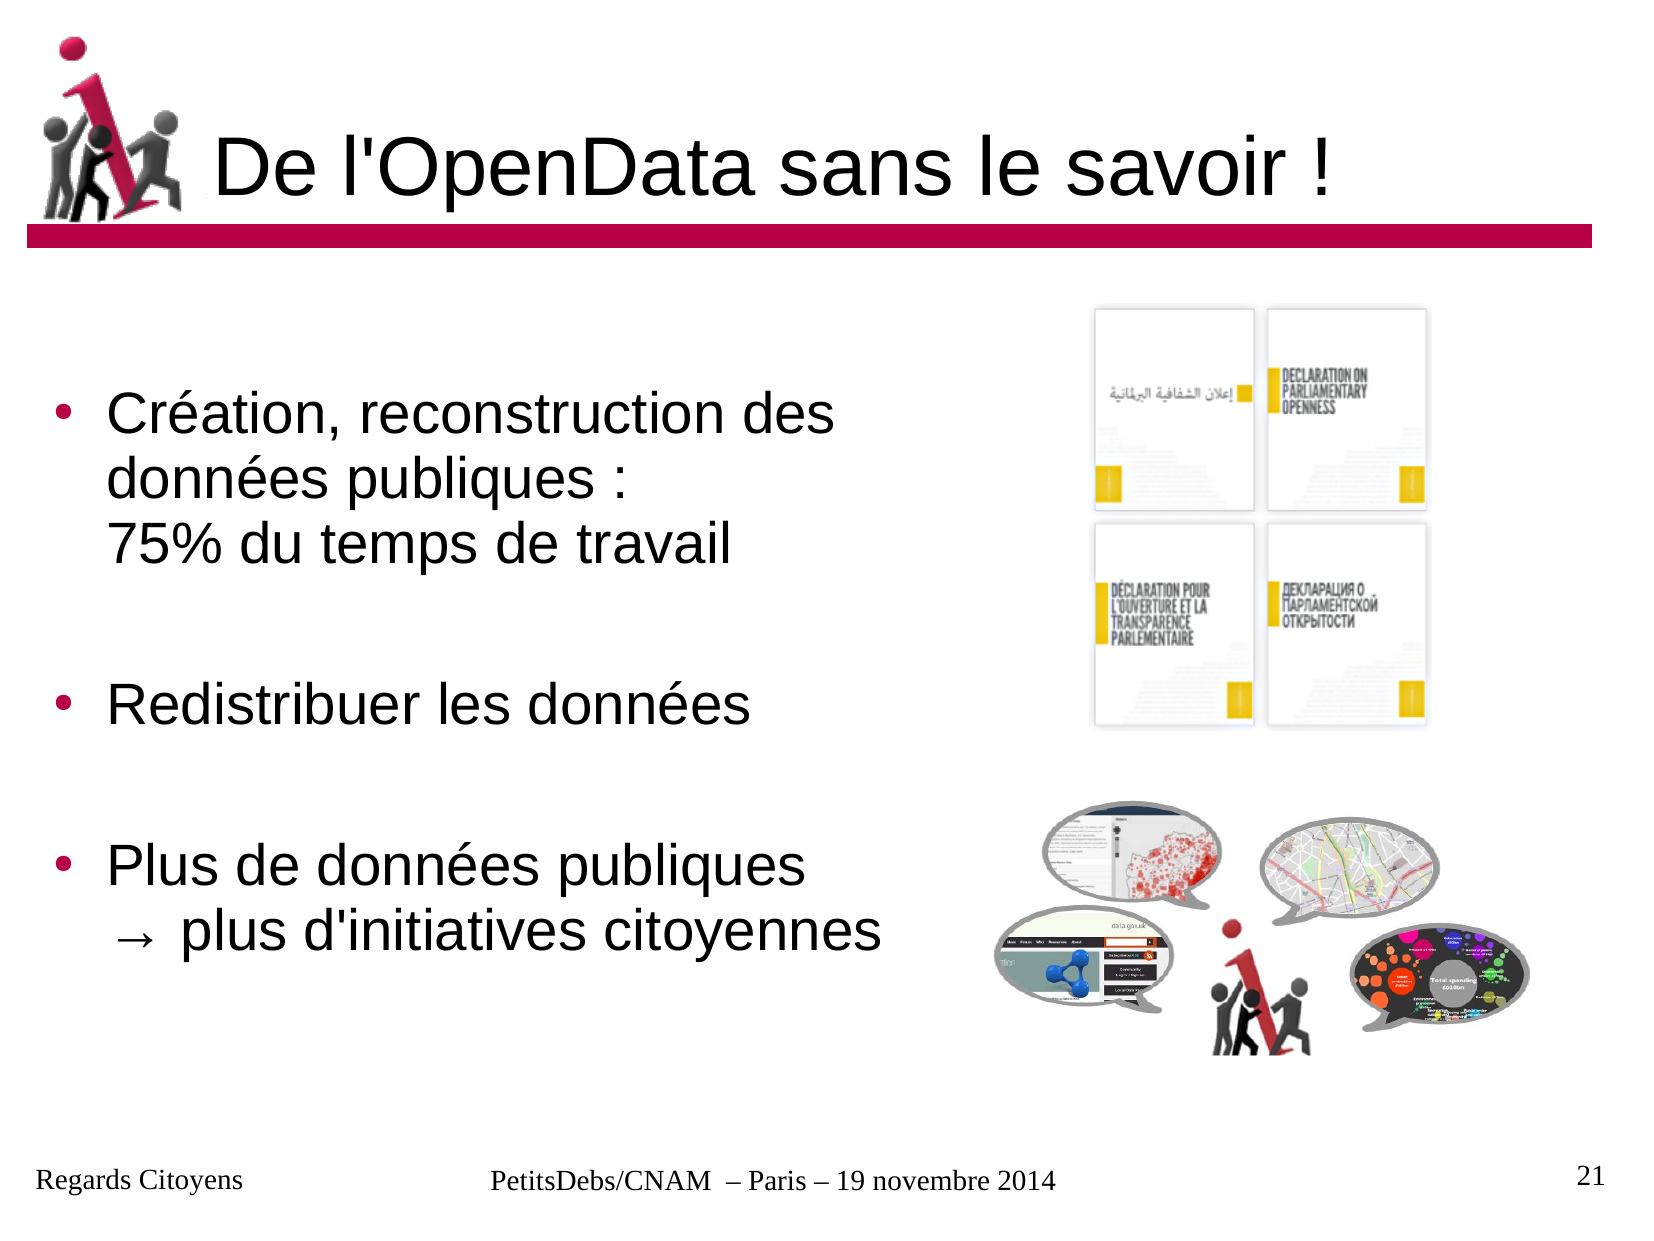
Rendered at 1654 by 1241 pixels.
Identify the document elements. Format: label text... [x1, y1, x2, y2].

list Création, reconstruction des données publiques : 75% du temps de travail Redistribuer les données Plus de données publiques → plus d'initiatives citoyennes [35, 380, 892, 1199]
picture [993, 784, 1536, 1056]
picture [27, 31, 208, 224]
title De l'OpenData sans le savoir ! [212, 70, 1601, 264]
picture [1089, 303, 1432, 731]
